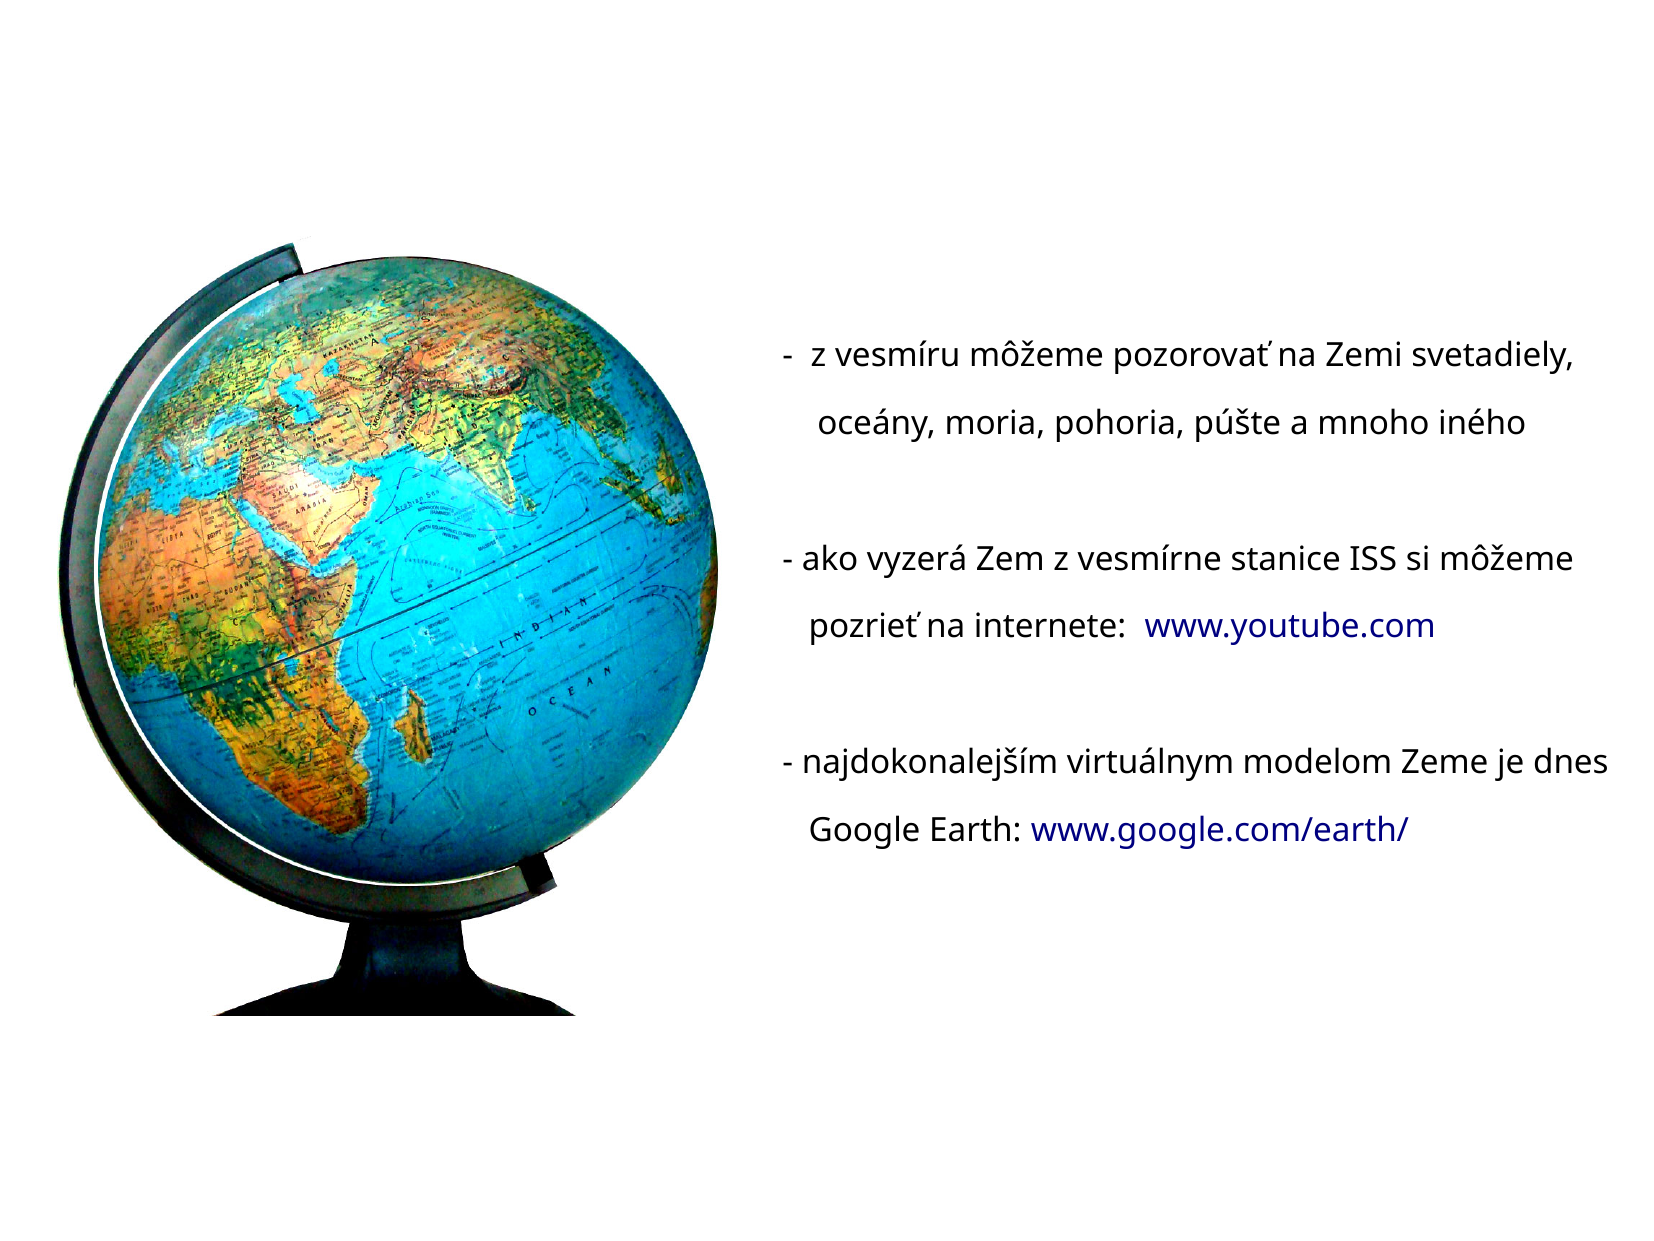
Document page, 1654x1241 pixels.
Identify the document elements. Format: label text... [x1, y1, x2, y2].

picture [0, 236, 867, 1016]
text_box - z vesmíru môžeme pozorovať na Zemi svetadiely, oceány, moria, pohoria, púšte a mnoho iného - ako vyzerá Zem z vesmírne stanice ISS si môžeme pozrieť na internete: www.youtube.com - najdokonalejším virtuálnym modelom Zeme je dnes Google Earth: www.google.com/earth/ [767, 300, 1630, 875]
